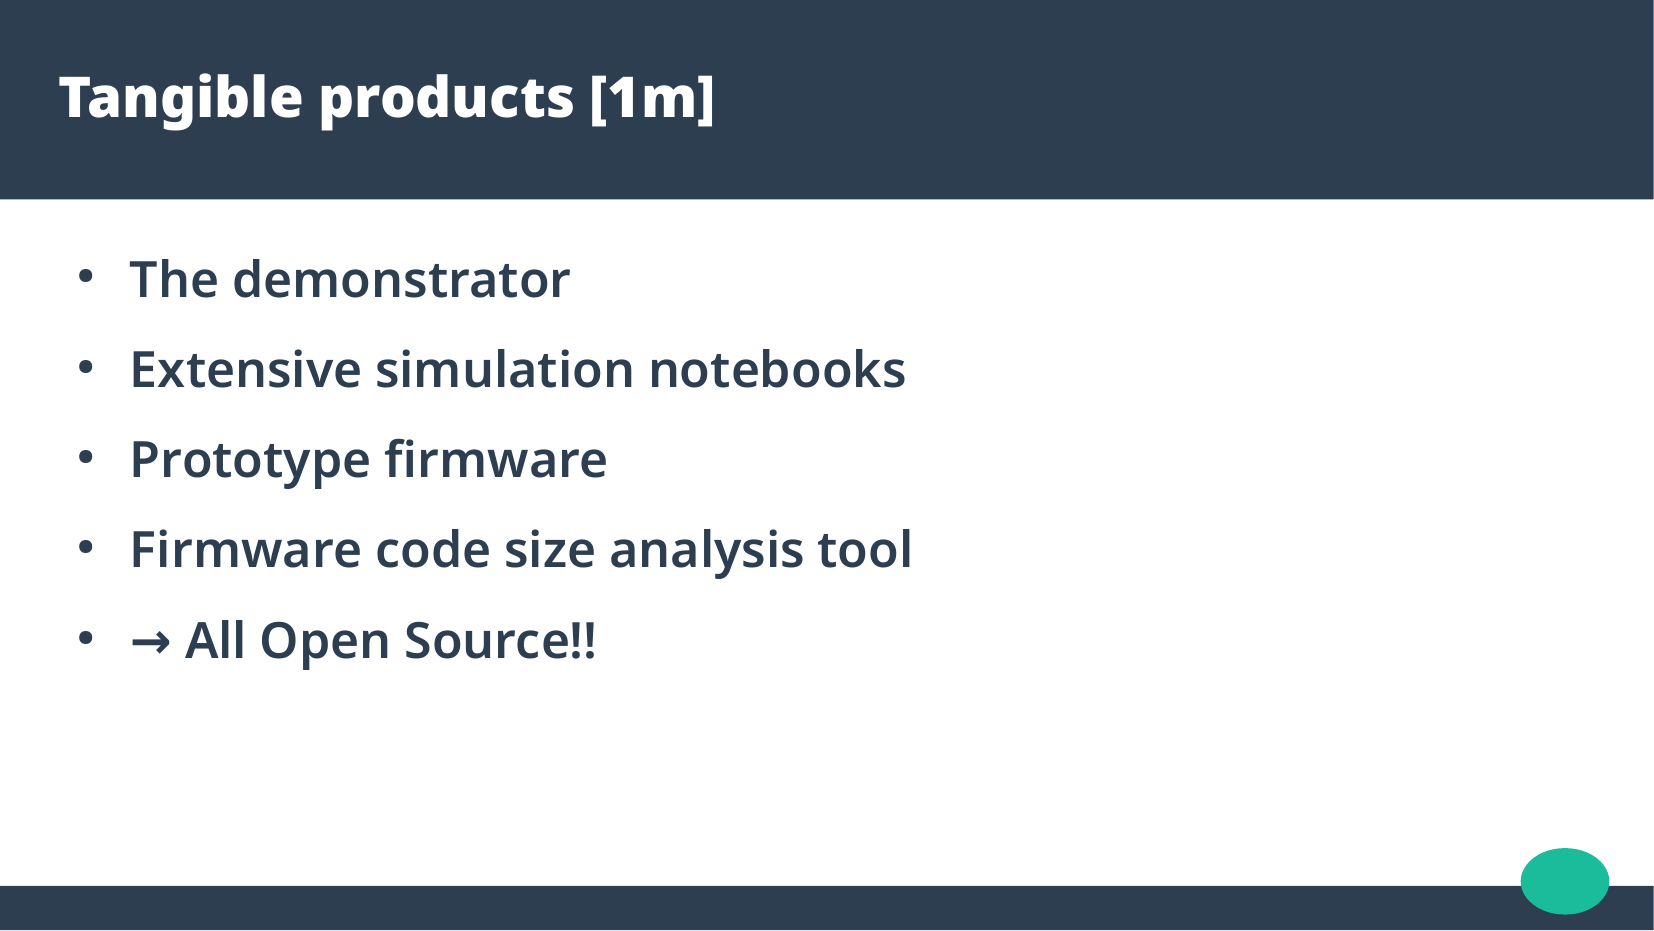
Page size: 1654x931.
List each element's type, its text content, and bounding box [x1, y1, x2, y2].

title Tangible products [1m] [59, 37, 1595, 155]
list The demonstrator Extensive simulation notebooks Prototype firmware Firmware code size analysis tool → All Open Source!! [59, 243, 1595, 864]
